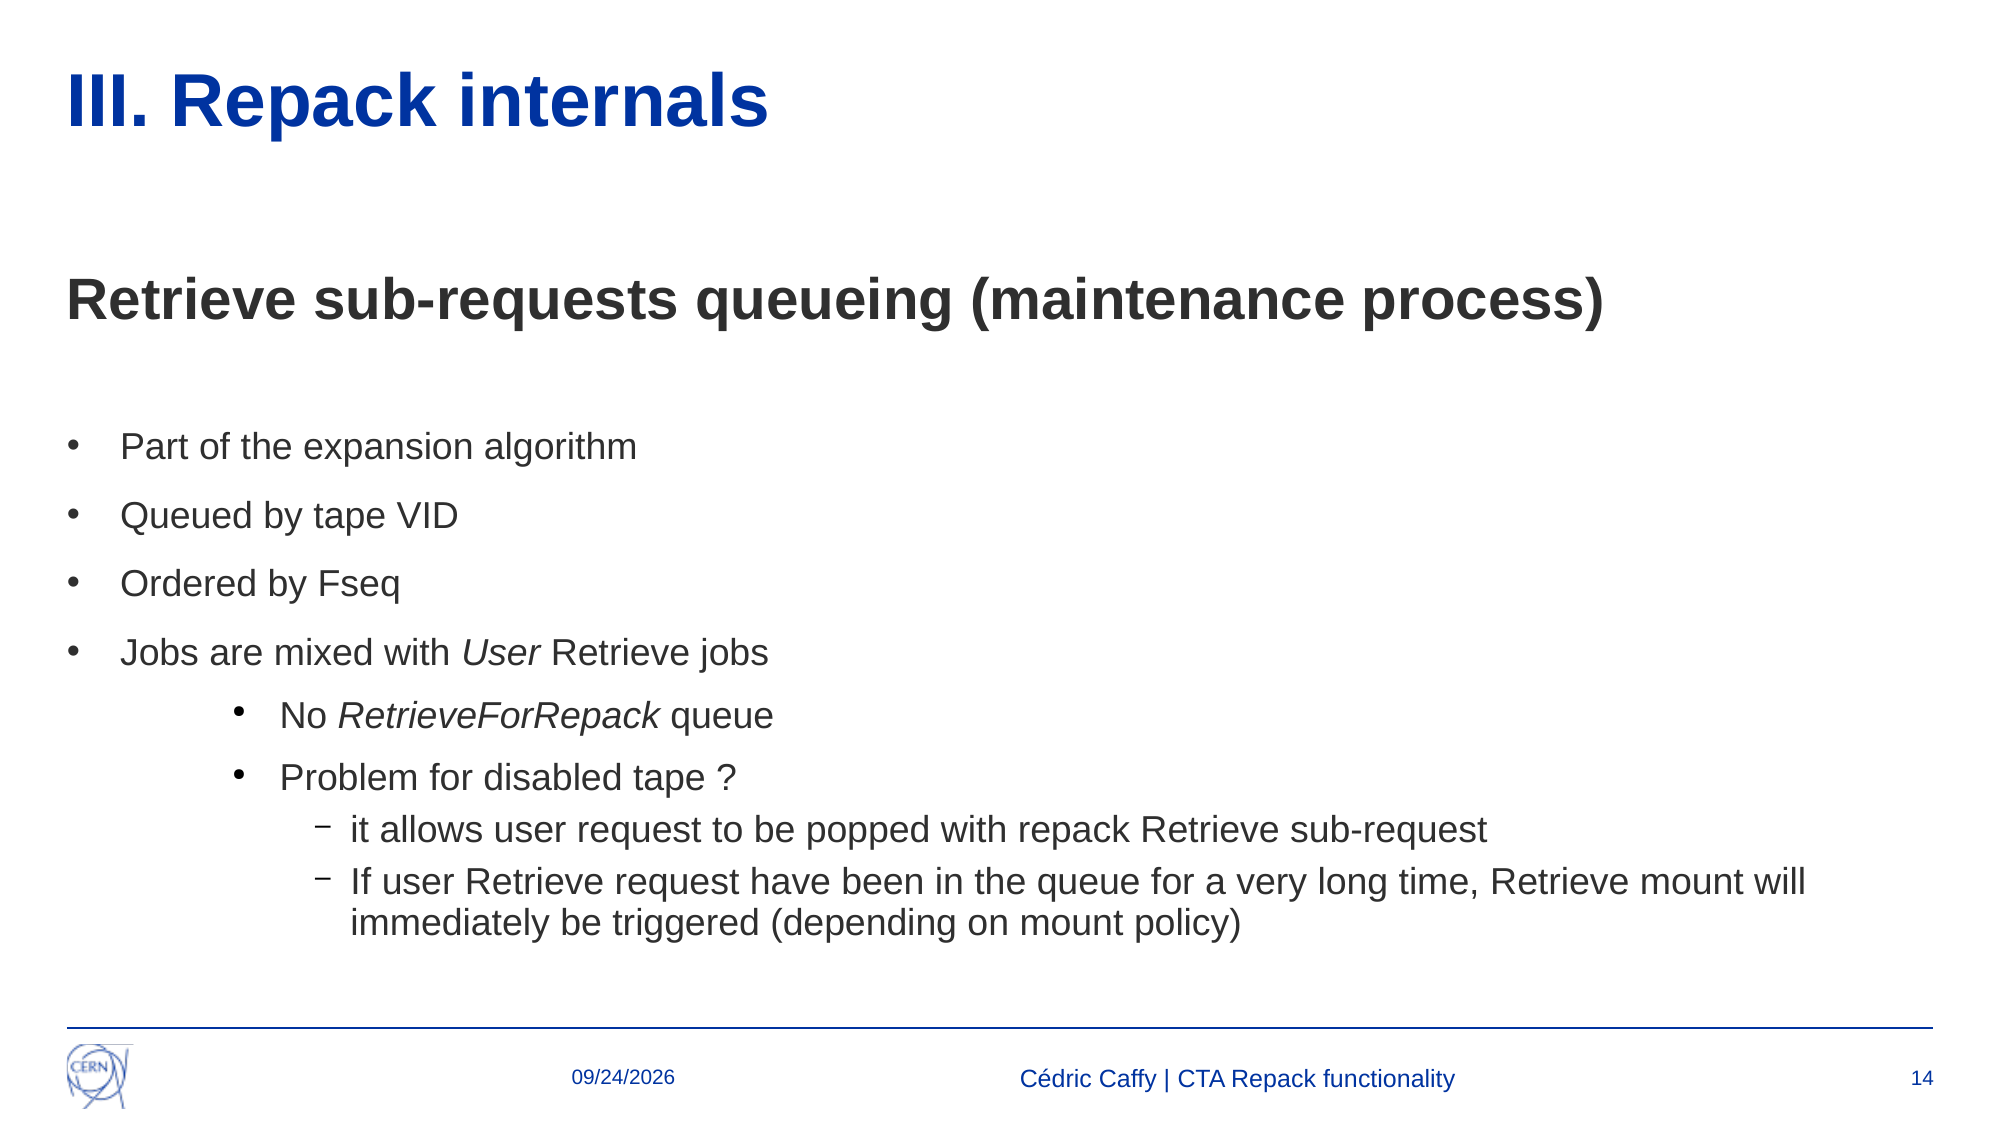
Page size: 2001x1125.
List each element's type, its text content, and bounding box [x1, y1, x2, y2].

slide_number <number> [1822, 1047, 1934, 1108]
title III. Repack internals [66, 61, 1933, 237]
footer Cédric Caffy | CTA Repack functionality [698, 1047, 1777, 1108]
list Retrieve sub-requests queueing (maintenance process) Part of the expansion algorithm Queued by tape VID Ordered by Fseq Jobs are mixed with User Retrieve jobs No RetrieveForRepack queue Problem for disabled tape ? it allows user request to be popped with repack Retrieve sub-request If user Retrieve request have been in the queue for a very long time, Retrieve mount will immediately be triggered (depending on mount policy) [66, 261, 1951, 1018]
slide_number 10/01/2020 [571, 1046, 676, 1107]
